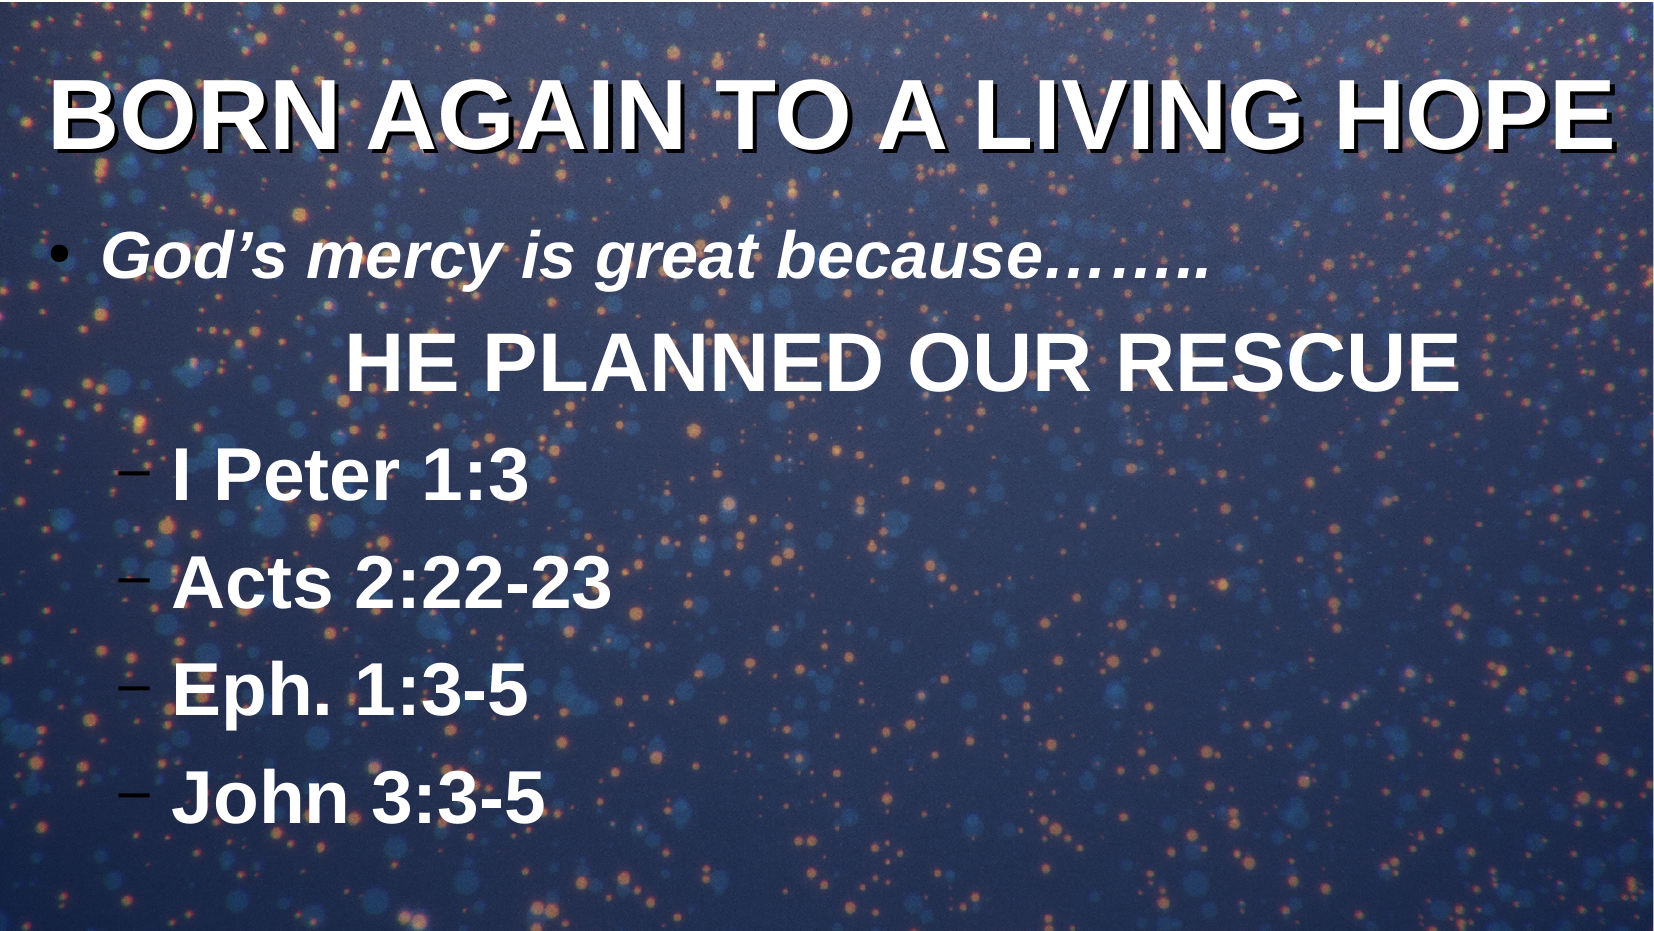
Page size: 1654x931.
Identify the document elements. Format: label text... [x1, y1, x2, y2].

picture [0, 2, 1654, 931]
list God’s mercy is great because…….. HE PLANNED OUR RESCUE I Peter 1:3 Acts 2:22-23 Eph. 1:3-5 John 3:3-5 [30, 217, 1636, 916]
title BORN AGAIN TO A LIVING HOPE [15, 2, 1651, 227]
